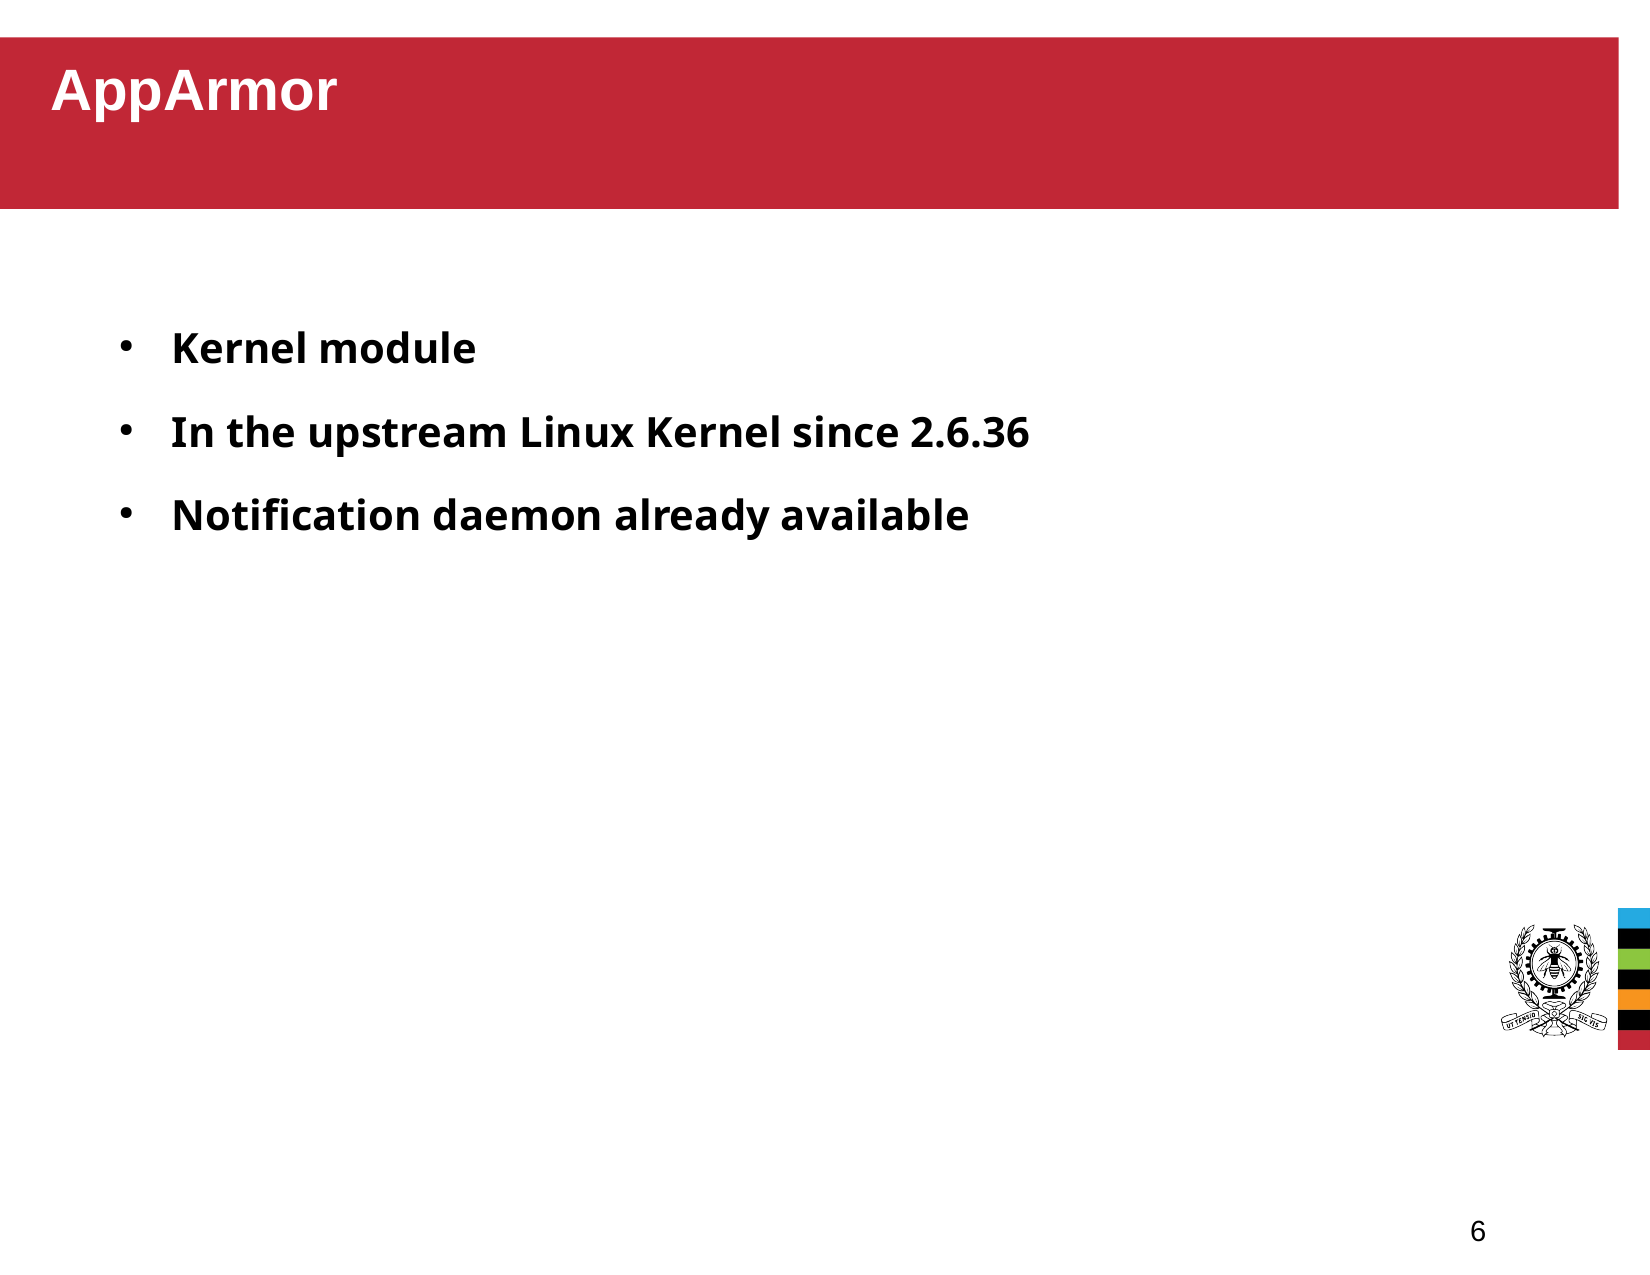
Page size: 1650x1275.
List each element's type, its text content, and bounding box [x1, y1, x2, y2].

text_box AppArmor [35, 44, 1312, 130]
picture [1605, 908, 1650, 1050]
list Kernel module In the upstream Linux Kernel since 2.6.36 Notification daemon already available [82, 262, 1605, 1147]
